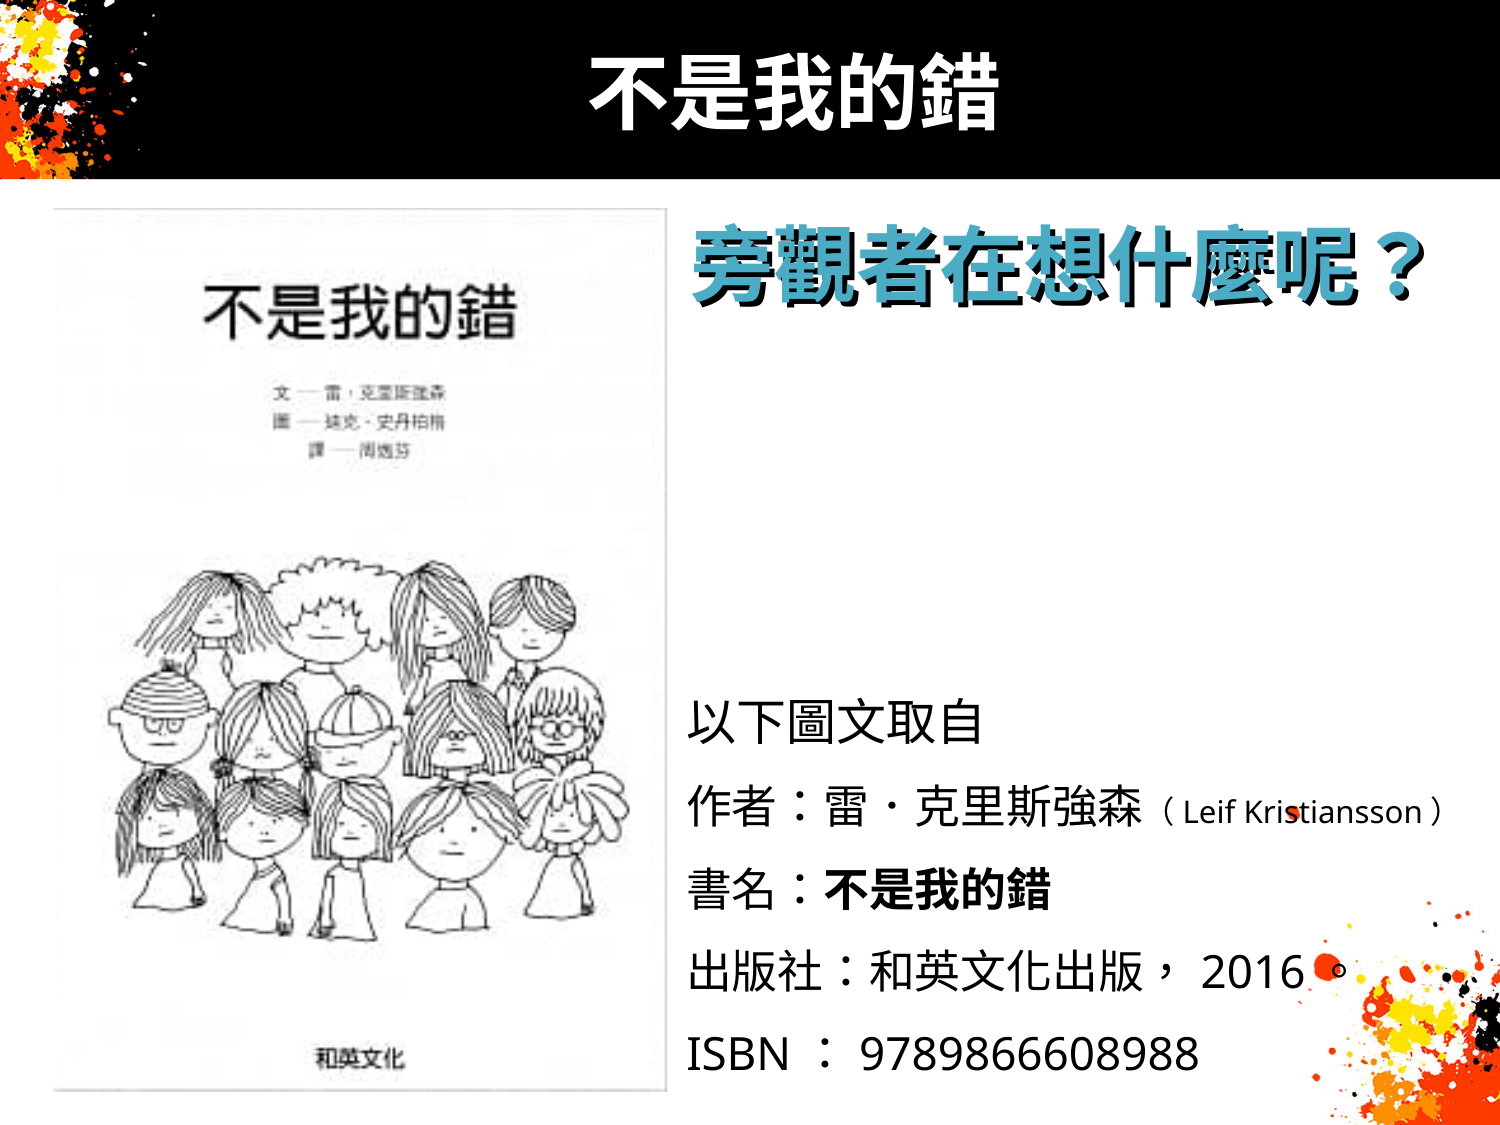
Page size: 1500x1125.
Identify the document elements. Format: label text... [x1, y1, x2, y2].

text_box 以下圖文取自 作者：雷．克里斯強森（Leif Kristiansson） 書名：不是我的錯 出版社：和英文化出版，2016。 ISBN：9789866608988 [671, 652, 1481, 1093]
picture [53, 208, 668, 1093]
title 不是我的錯 [88, 2, 1500, 179]
text_box 旁觀者在想什麼呢？ [675, 205, 1455, 320]
